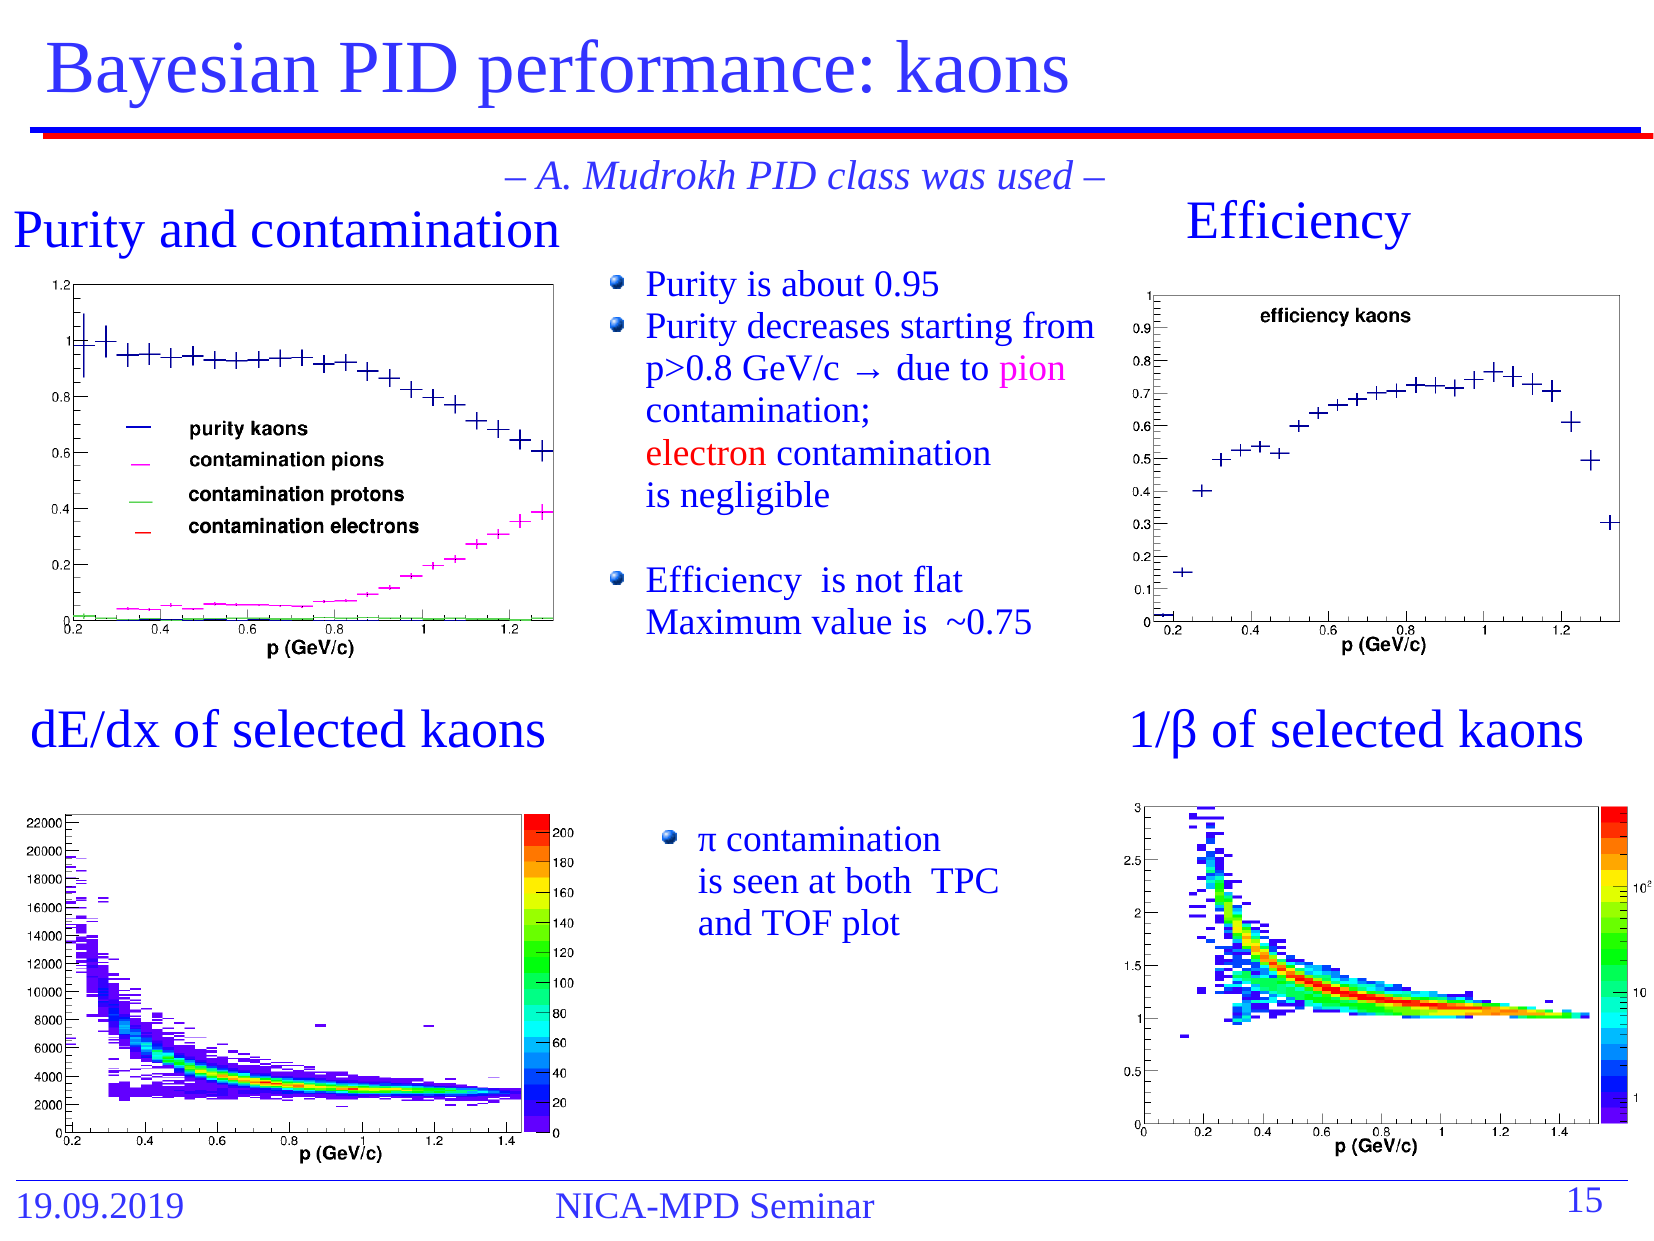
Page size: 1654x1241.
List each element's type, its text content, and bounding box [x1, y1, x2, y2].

picture [13, 282, 595, 662]
picture [8, 774, 578, 1172]
text_box Purity and contamination [0, 191, 629, 282]
text_box 1/β of selected kaons [1113, 690, 1621, 781]
text_box π contamination is seen at both TPC and TOF plot [647, 810, 1024, 1039]
text_box dE/dx of selected kaons [15, 691, 565, 774]
text_box Purity is about 0.95 Purity decreases starting from p>0.8 GeV/c → due to pion contamination; electron contamination is negligible Efficiency is not flat Maximum value is ~0.75 [595, 255, 1118, 696]
text_box Bayesian PID performance: kaons [30, 17, 1360, 132]
text_box Efficiency [1171, 182, 1622, 263]
picture [1087, 767, 1654, 1164]
text_box – A. Mudrokh PID class was used – [450, 126, 1171, 224]
picture [1095, 254, 1654, 662]
